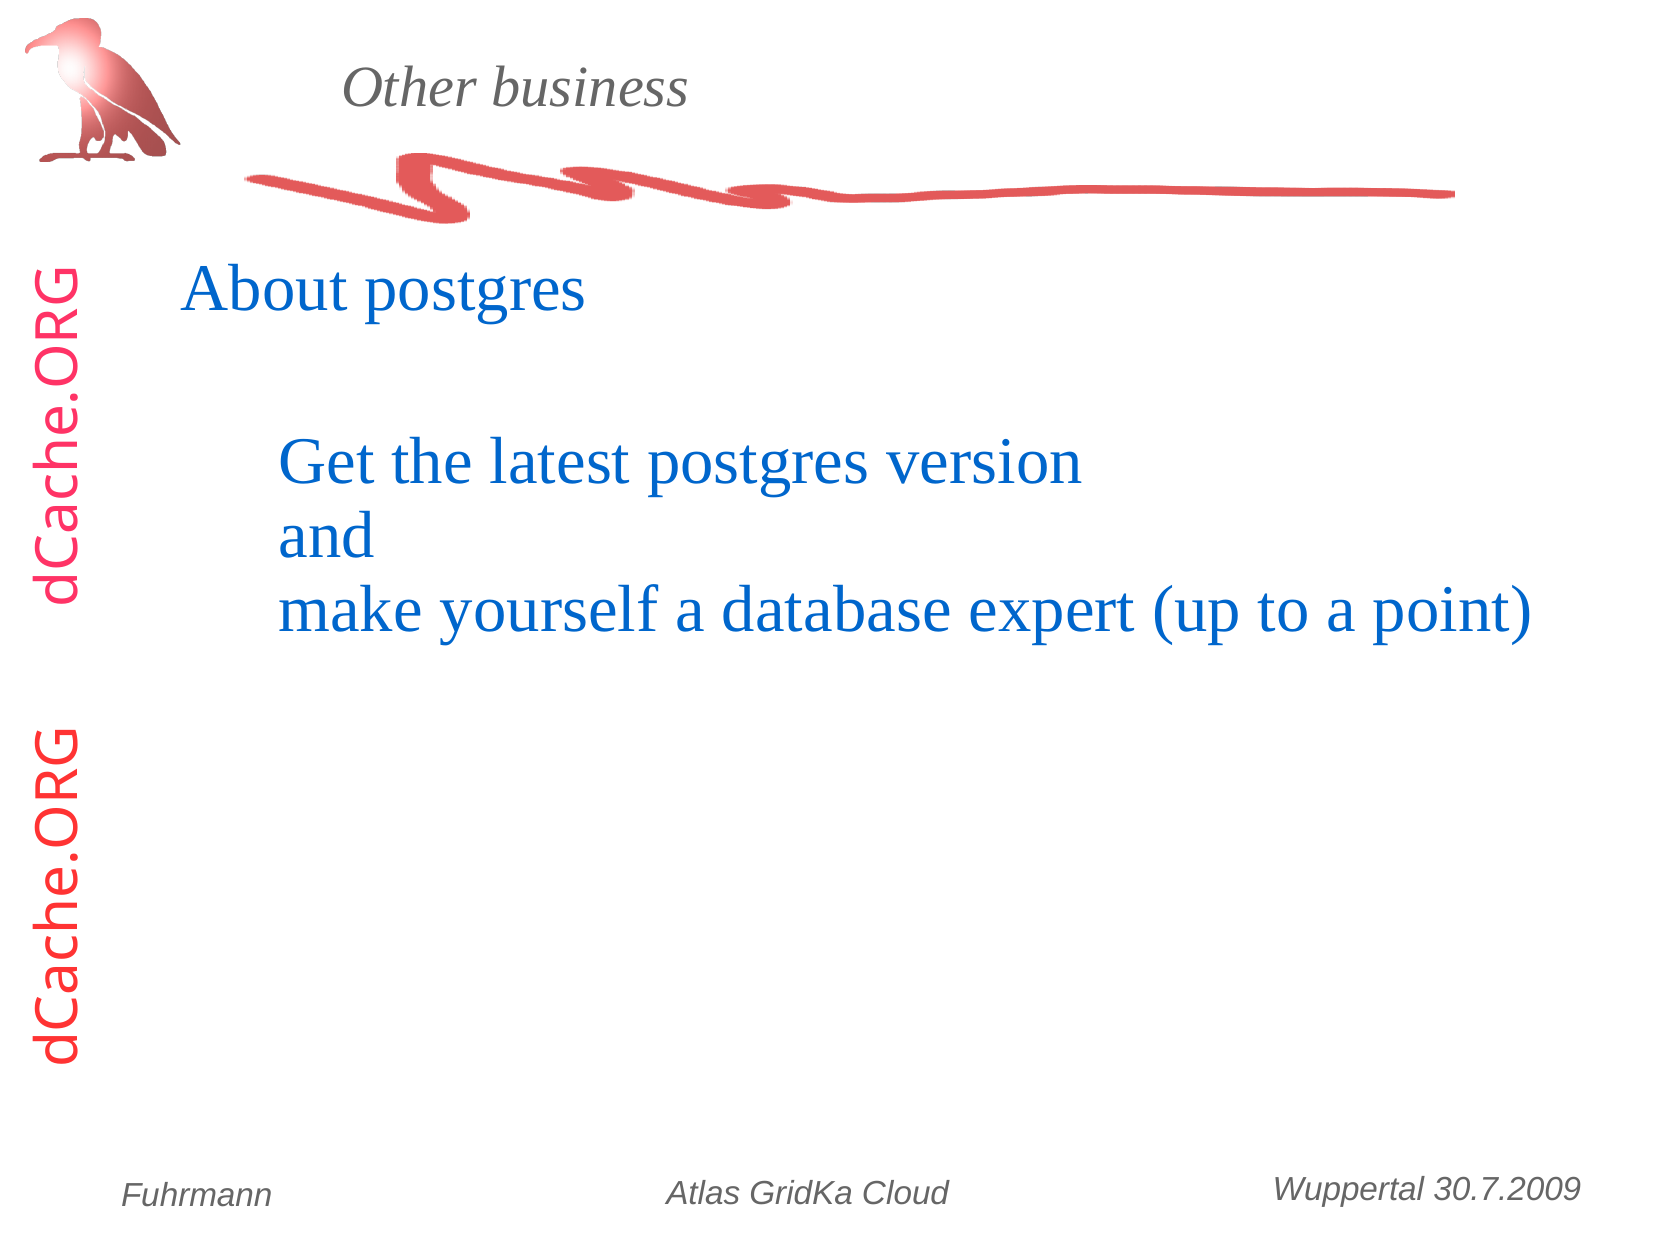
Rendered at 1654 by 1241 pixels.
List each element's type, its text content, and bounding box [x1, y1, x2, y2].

text_box About postgres [166, 243, 603, 336]
text_box Get the latest postgres version and make yourself a database expert (up to a point) [263, 416, 1550, 662]
text_box Other business [326, 47, 705, 130]
